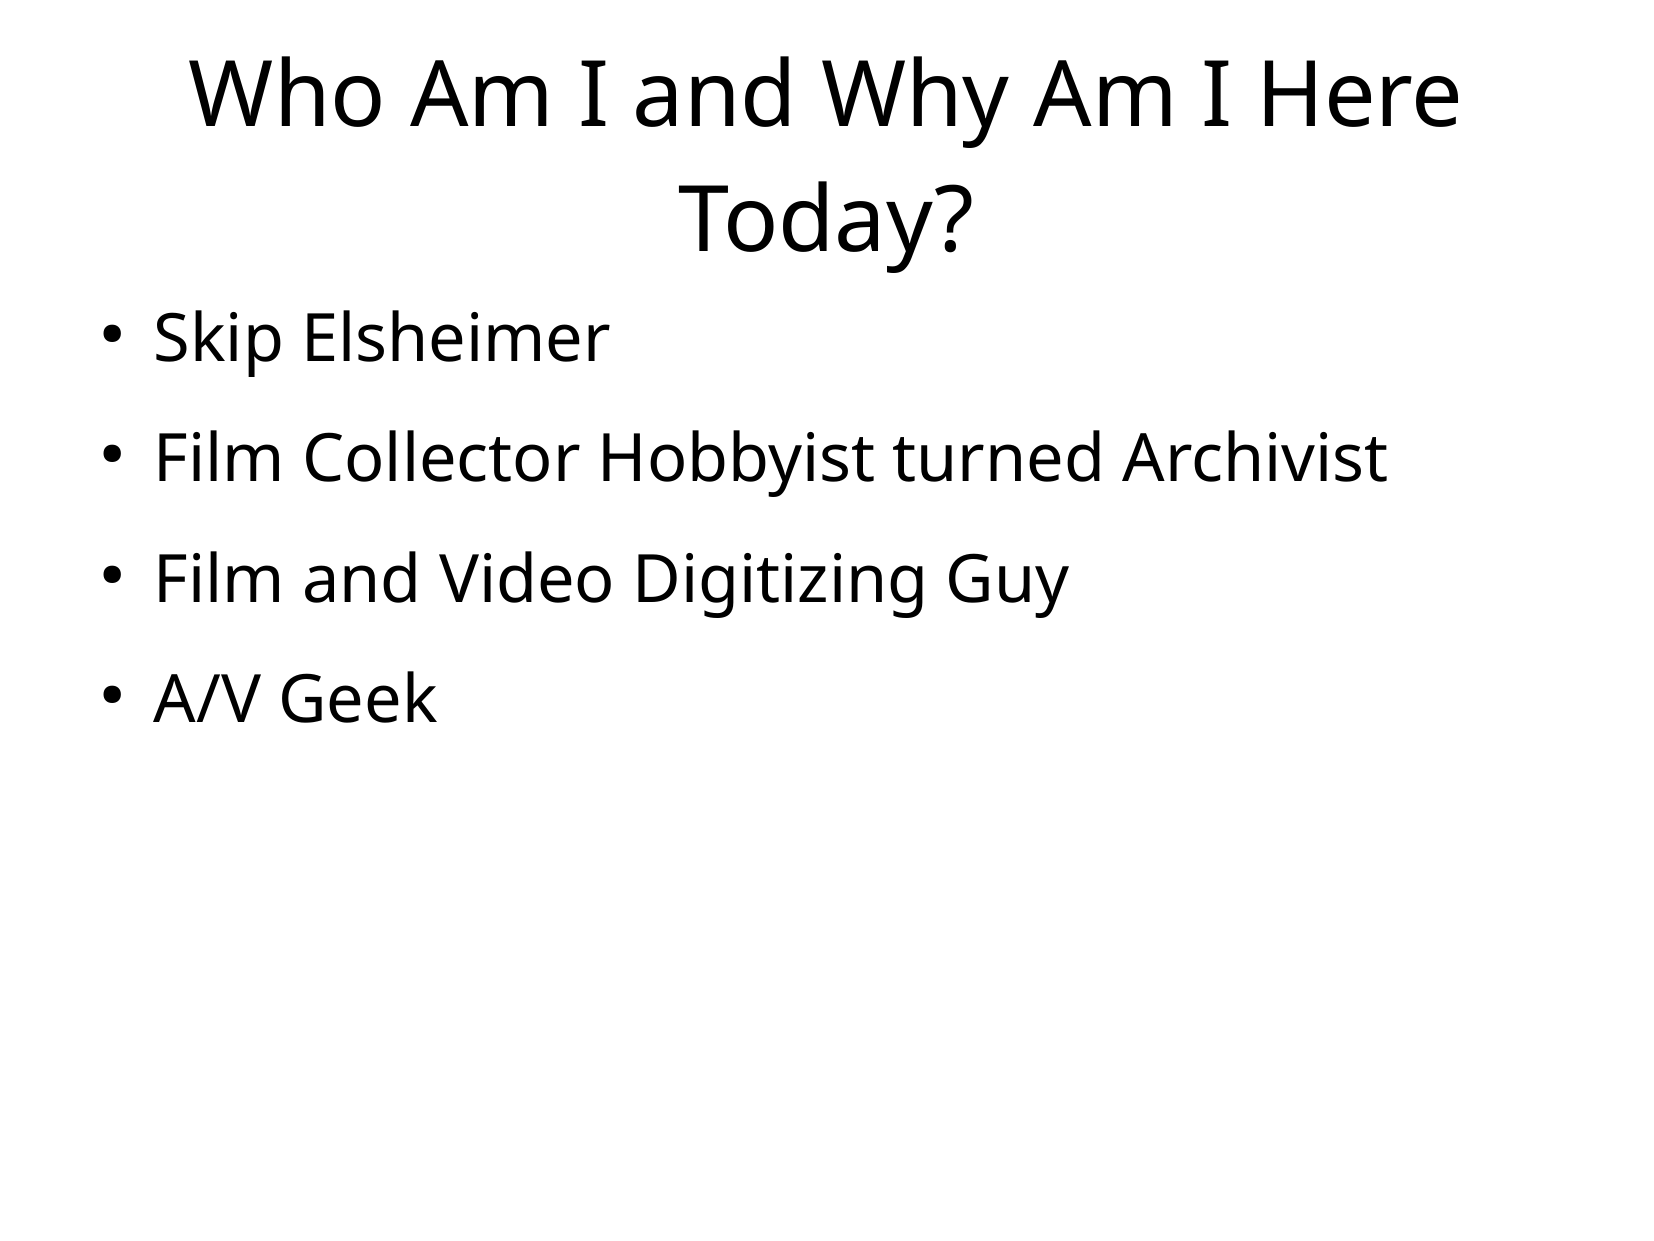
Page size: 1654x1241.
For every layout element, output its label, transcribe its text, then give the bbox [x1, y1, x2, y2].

list Skip Elsheimer Film Collector Hobbyist turned Archivist Film and Video Digitizing Guy A/V Geek [82, 290, 1571, 1094]
title Who Am I and Why Am I Here Today? [82, 37, 1571, 269]
